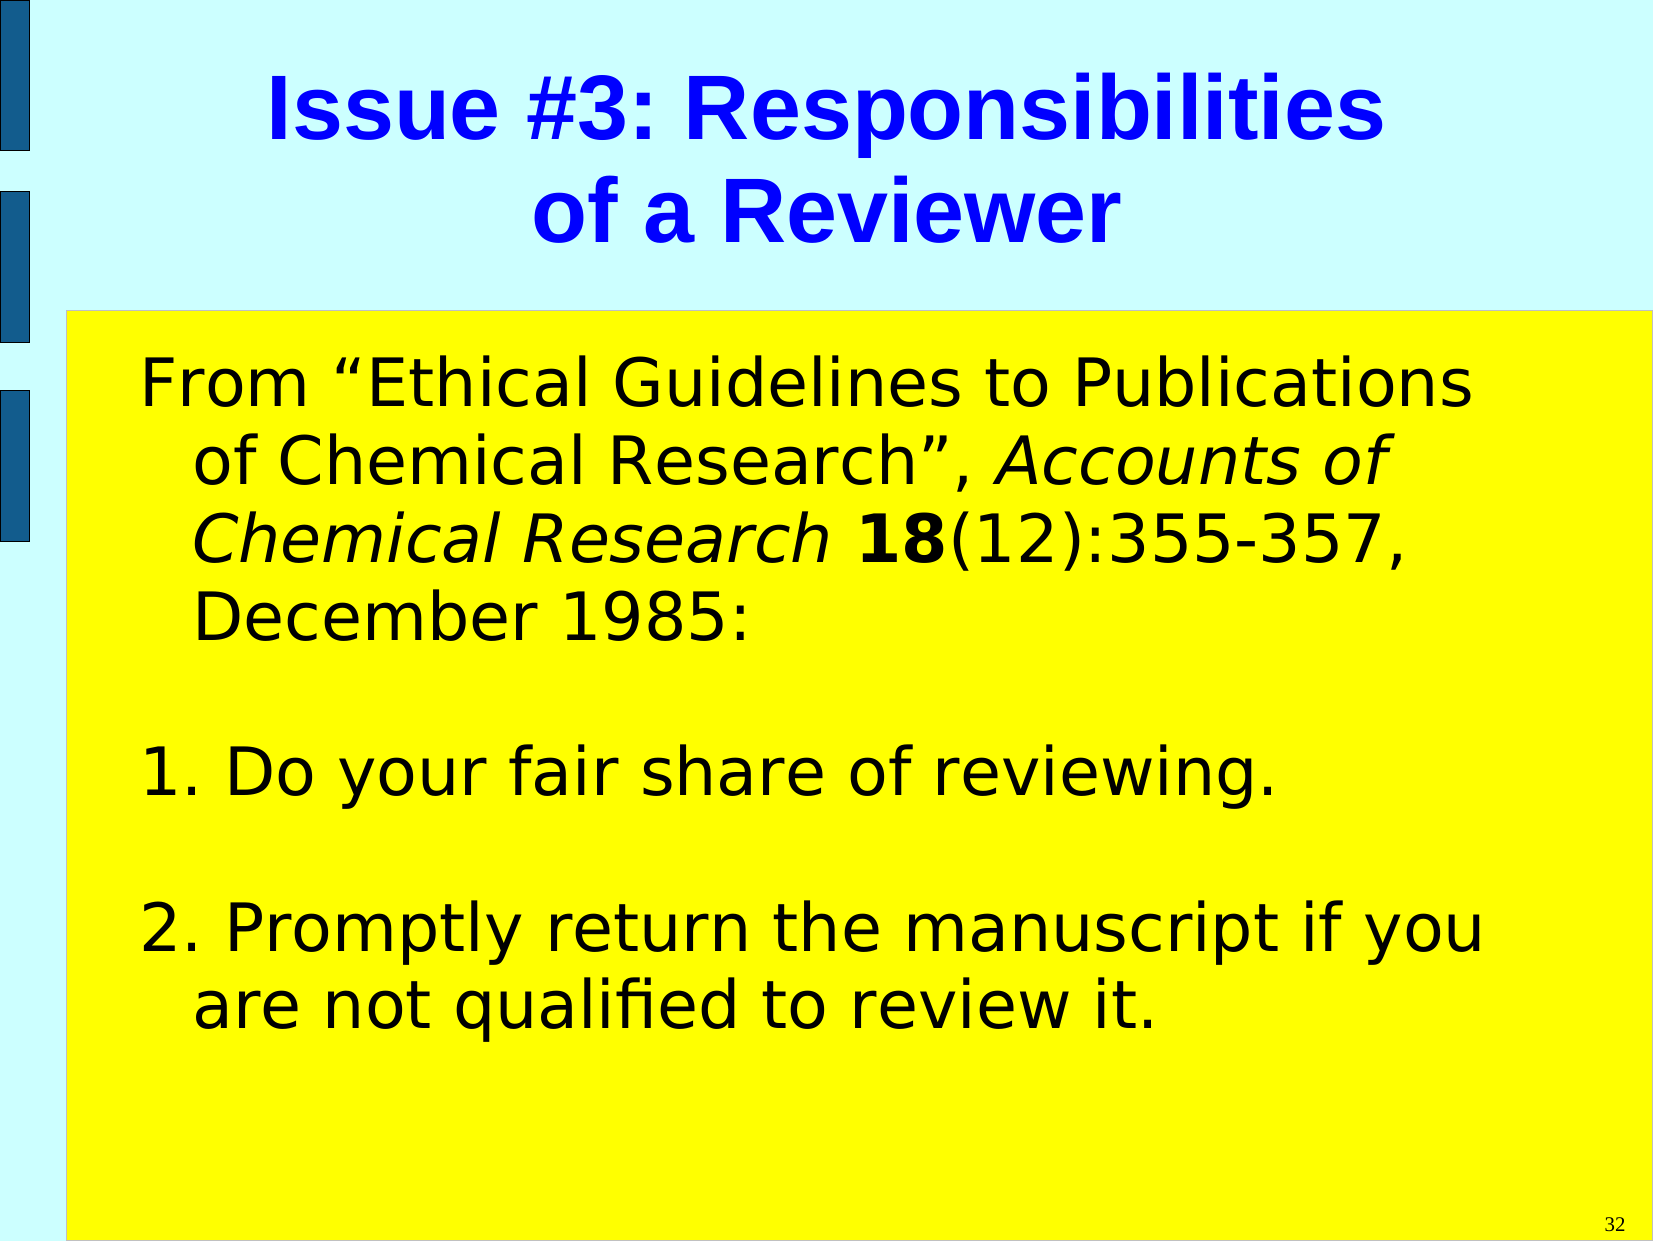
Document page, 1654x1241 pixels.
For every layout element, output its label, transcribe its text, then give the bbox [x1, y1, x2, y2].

list From “Ethical Guidelines to Publications of Chemical Research”, Accounts of Chemical Research 18(12):355-357, December 1985: 1. Do your fair share of reviewing. 2. Promptly return the manuscript if you are not qualified to review it. [121, 344, 1534, 1127]
title Issue #3: Responsibilities of a Reviewer [121, 43, 1534, 276]
